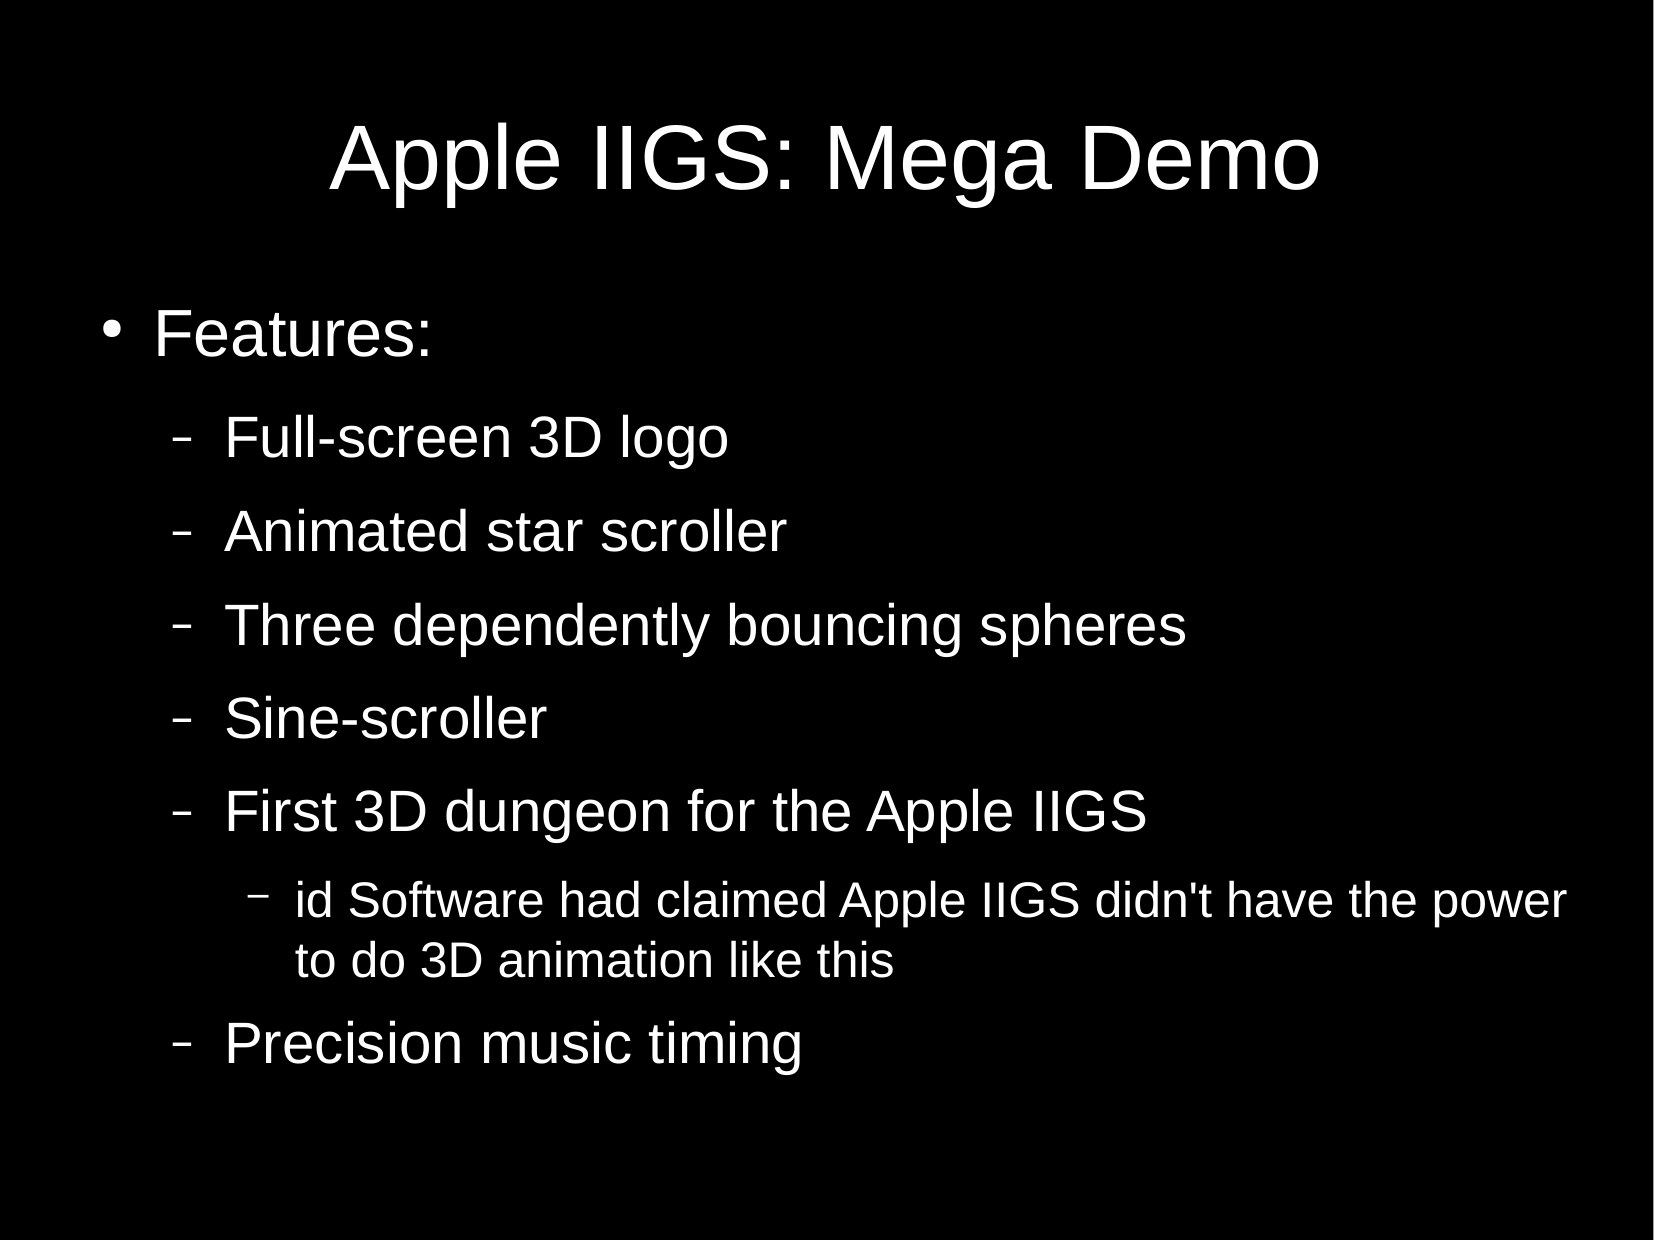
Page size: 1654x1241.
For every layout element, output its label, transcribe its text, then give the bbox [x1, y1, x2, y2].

list Features: Full-screen 3D logo Animated star scroller Three dependently bouncing spheres Sine-scroller First 3D dungeon for the Apple IIGS id Software had claimed Apple IIGS didn't have the power to do 3D animation like this Precision music timing [82, 290, 1571, 1109]
title Apple IIGS: Mega Demo [82, 49, 1571, 257]
